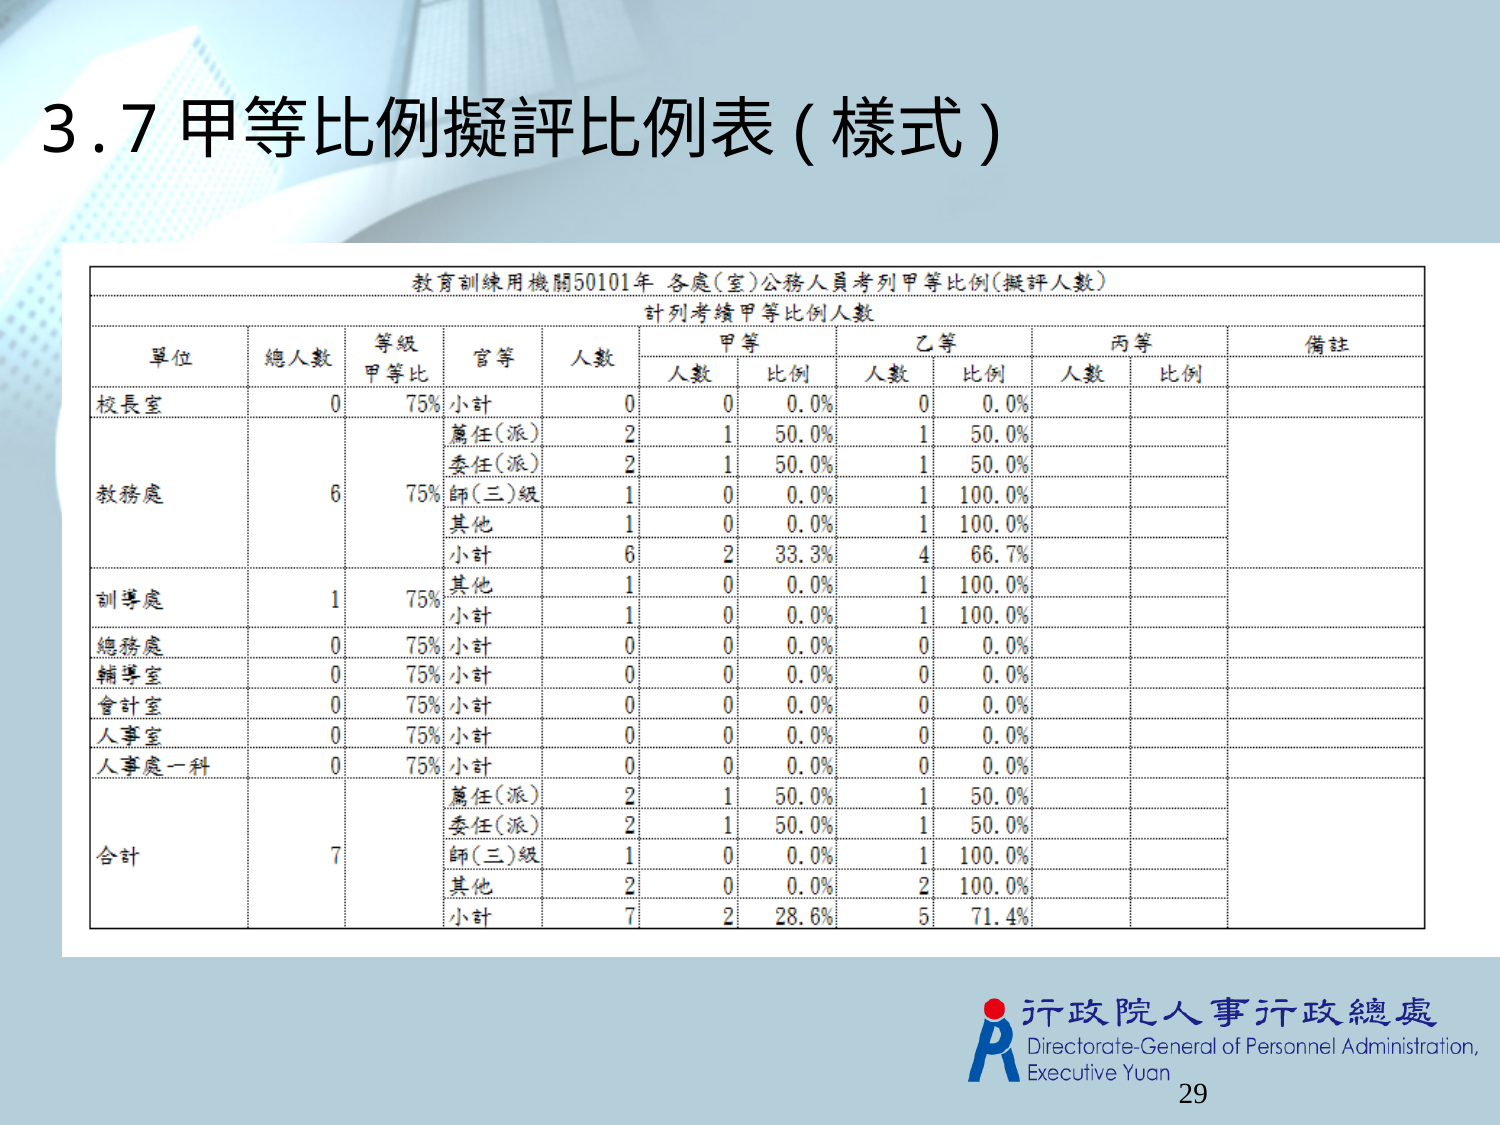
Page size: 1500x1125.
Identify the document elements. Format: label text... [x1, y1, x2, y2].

text_box 3.7甲等比例擬評比例表(樣式) [25, 78, 1017, 173]
text_box [1163, 1066, 1477, 1125]
picture [62, 243, 1500, 958]
